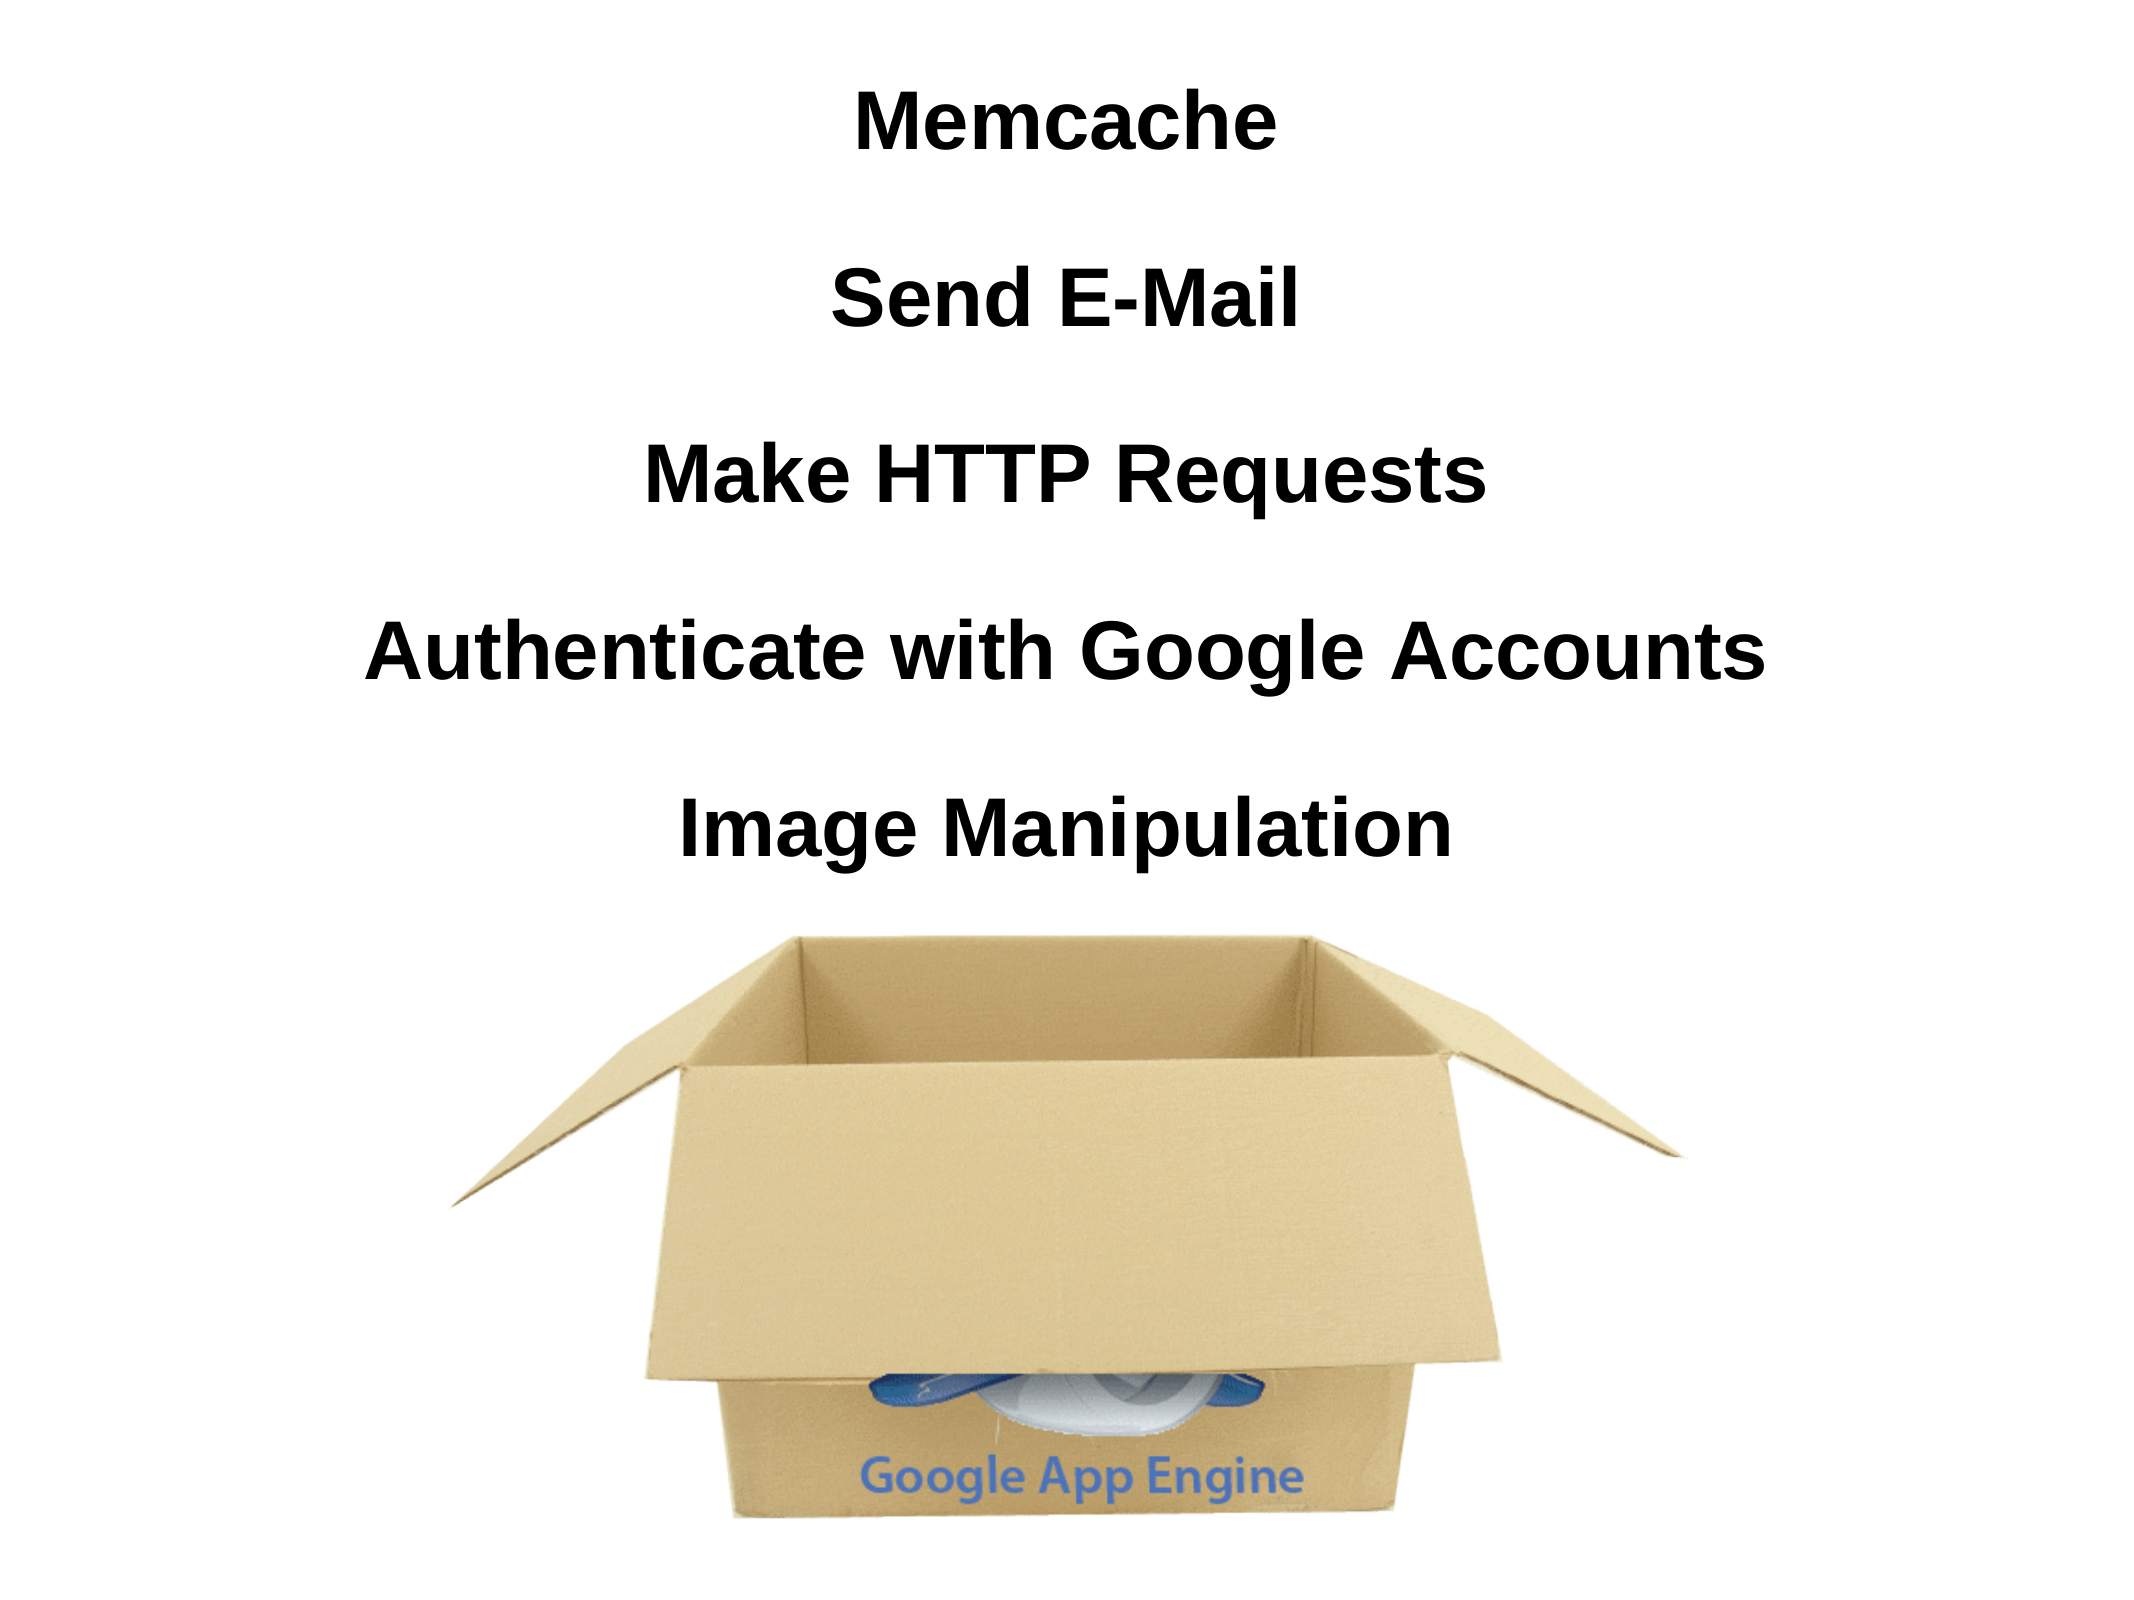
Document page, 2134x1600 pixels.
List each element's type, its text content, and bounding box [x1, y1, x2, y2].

text_box Memcache Send E-Mail Make HTTP Requests Authenticate with Google Accounts Image Manipulation [256, 78, 1877, 886]
picture [332, 886, 1801, 1600]
